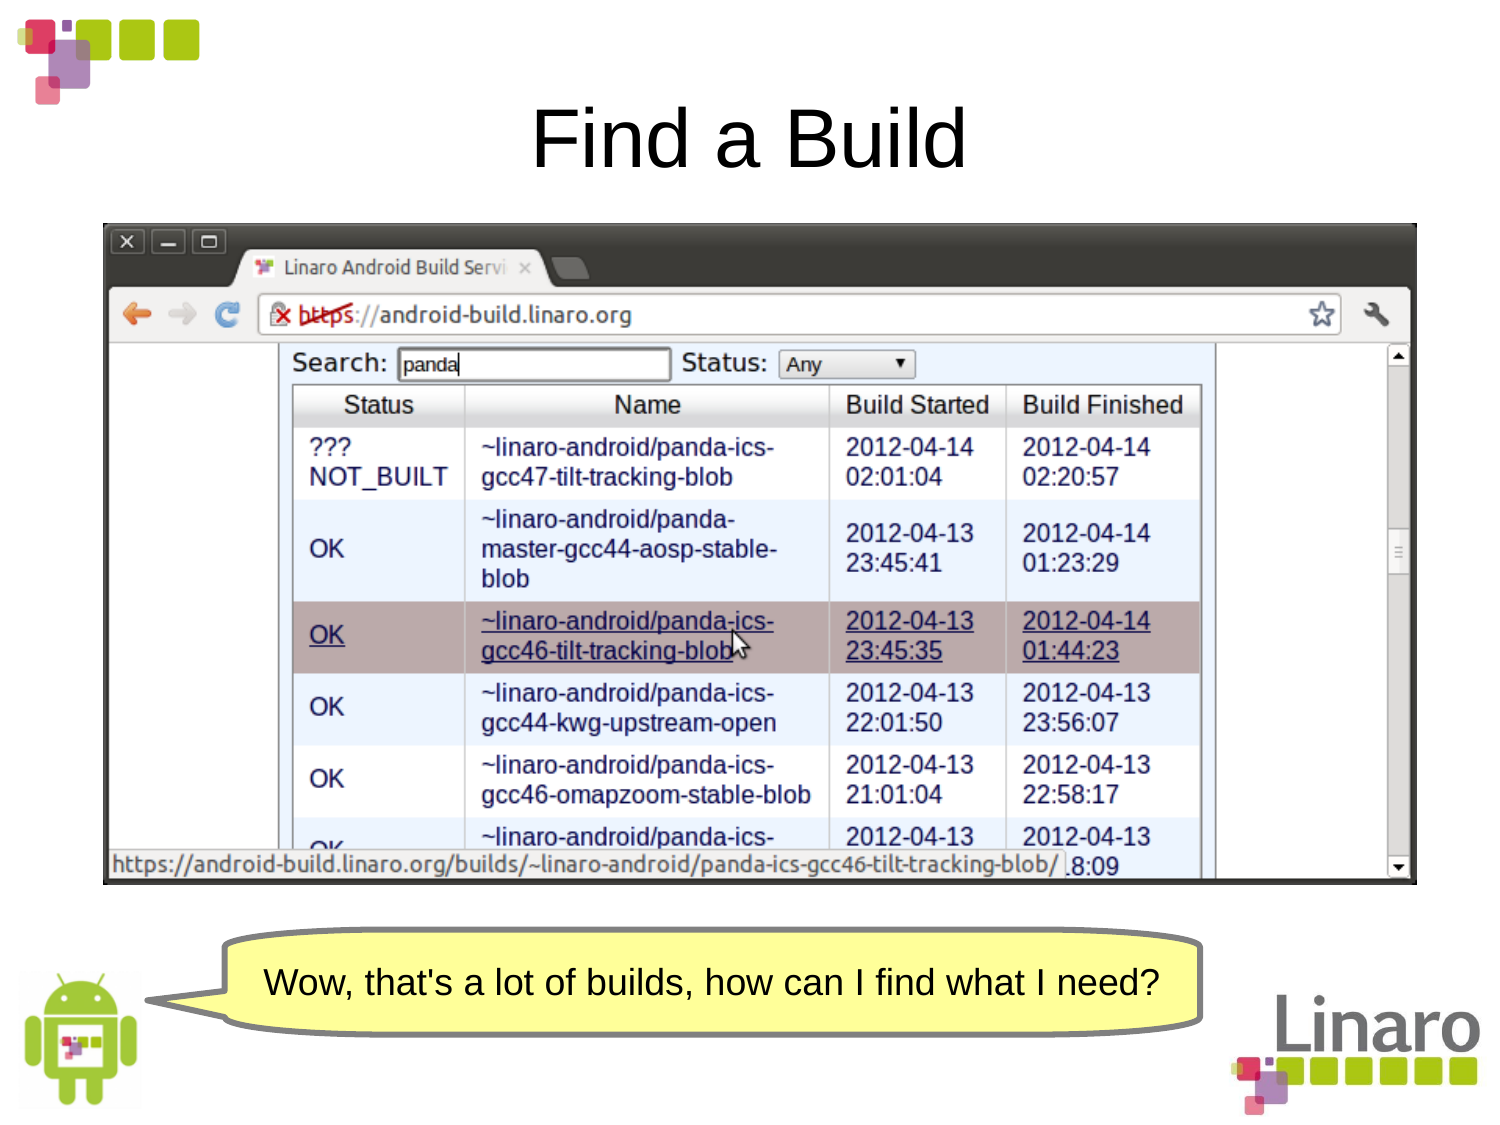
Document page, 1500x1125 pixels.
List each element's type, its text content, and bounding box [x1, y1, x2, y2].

picture [16, 12, 205, 121]
picture [1219, 986, 1491, 1123]
picture [103, 223, 1417, 885]
picture [18, 971, 142, 1109]
title Find a Build [74, 44, 1425, 233]
text_box Wow, that's a lot of builds, how can I find what I need? [147, 929, 1201, 1035]
